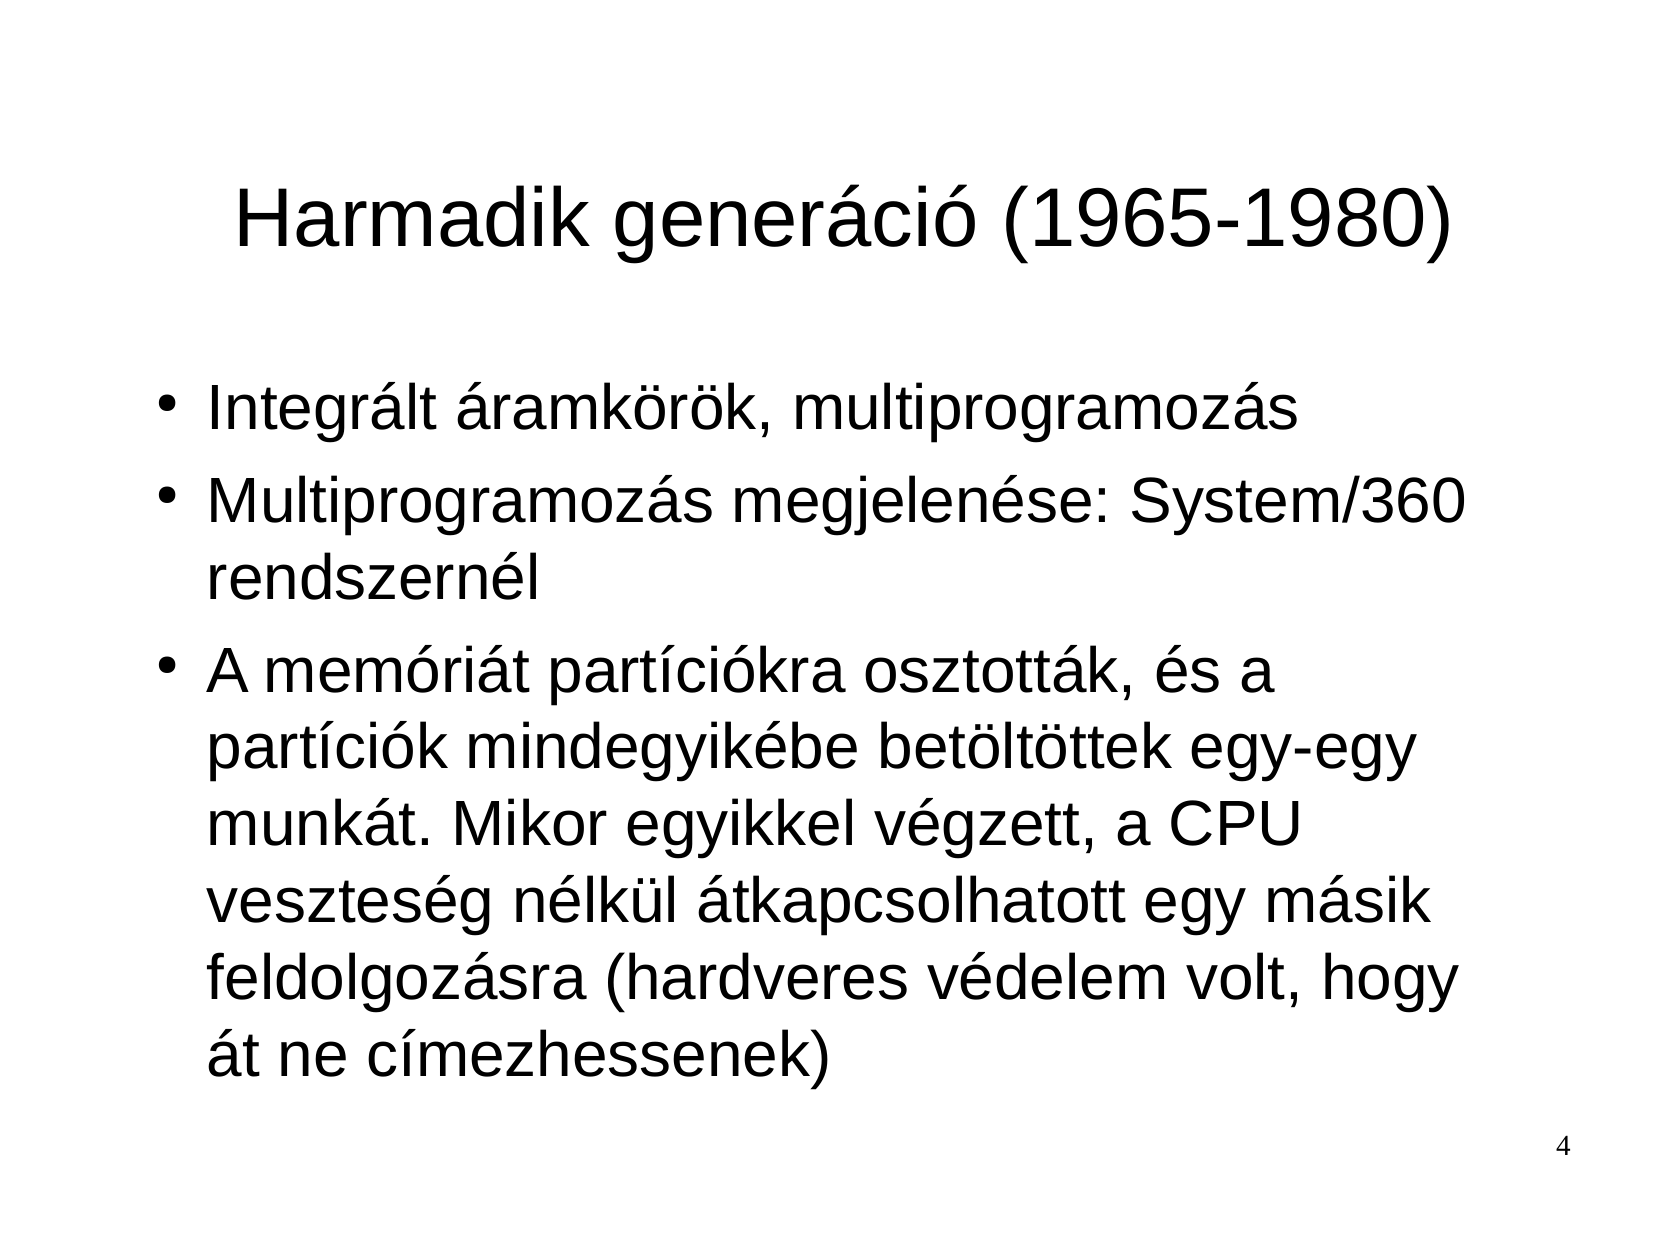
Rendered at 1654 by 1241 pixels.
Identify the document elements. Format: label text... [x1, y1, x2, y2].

list Integrált áramkörök, multiprogramozás Multiprogramozás megjelenése: System/360 rendszernél A memóriát partíciókra osztották, és a partíciók mindegyikébe betöltöttek egy-egy munkát. Mikor egyikkel végzett, a CPU veszteség nélkül átkapcsolhatott egy másik feldolgozásra (hardveres védelem volt, hogy át ne címezhessenek) [124, 358, 1530, 1103]
title Harmadik generáció (1965-1980) [124, 110, 1530, 317]
